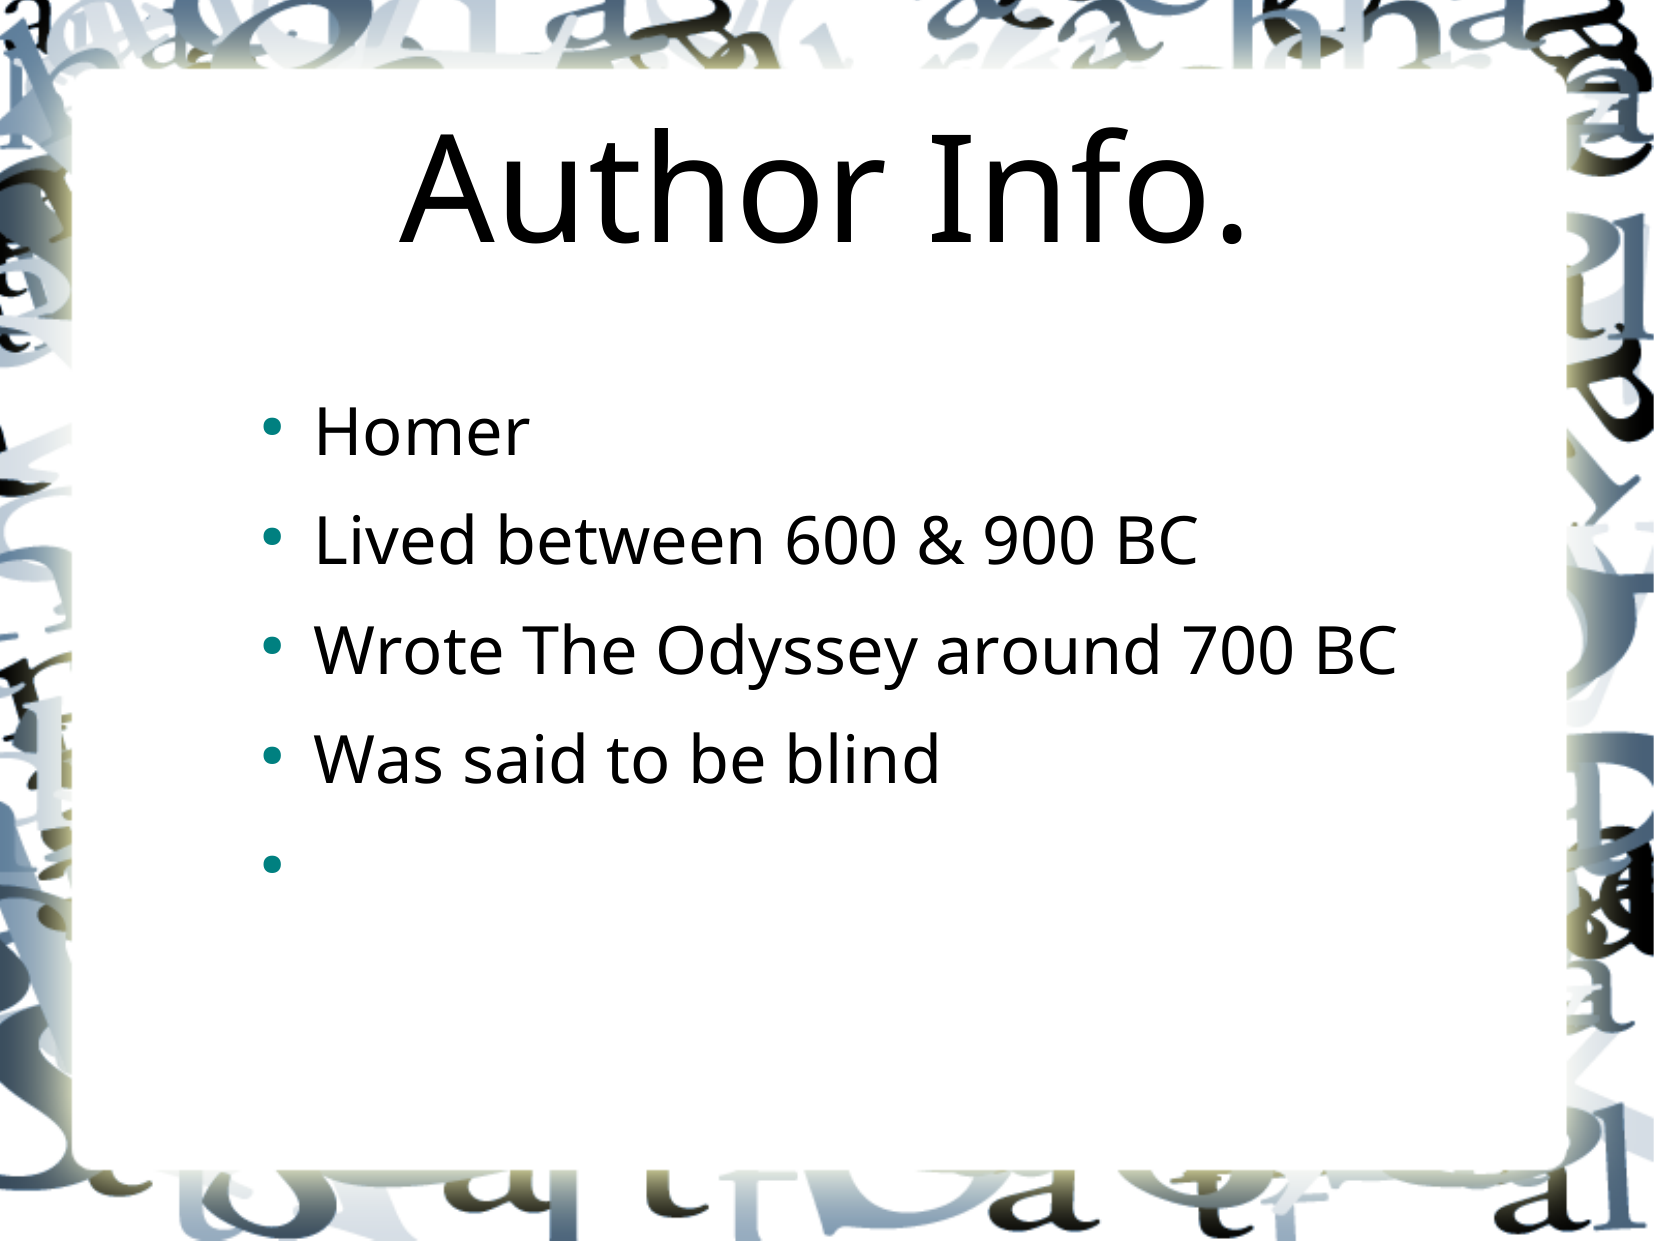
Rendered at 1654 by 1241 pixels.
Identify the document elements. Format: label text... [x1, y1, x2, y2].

list Homer Lived between 600 & 900 BC Wrote The Odyssey around 700 BC Was said to be blind [225, 388, 1649, 1088]
title Author Info. [82, 78, 1571, 287]
